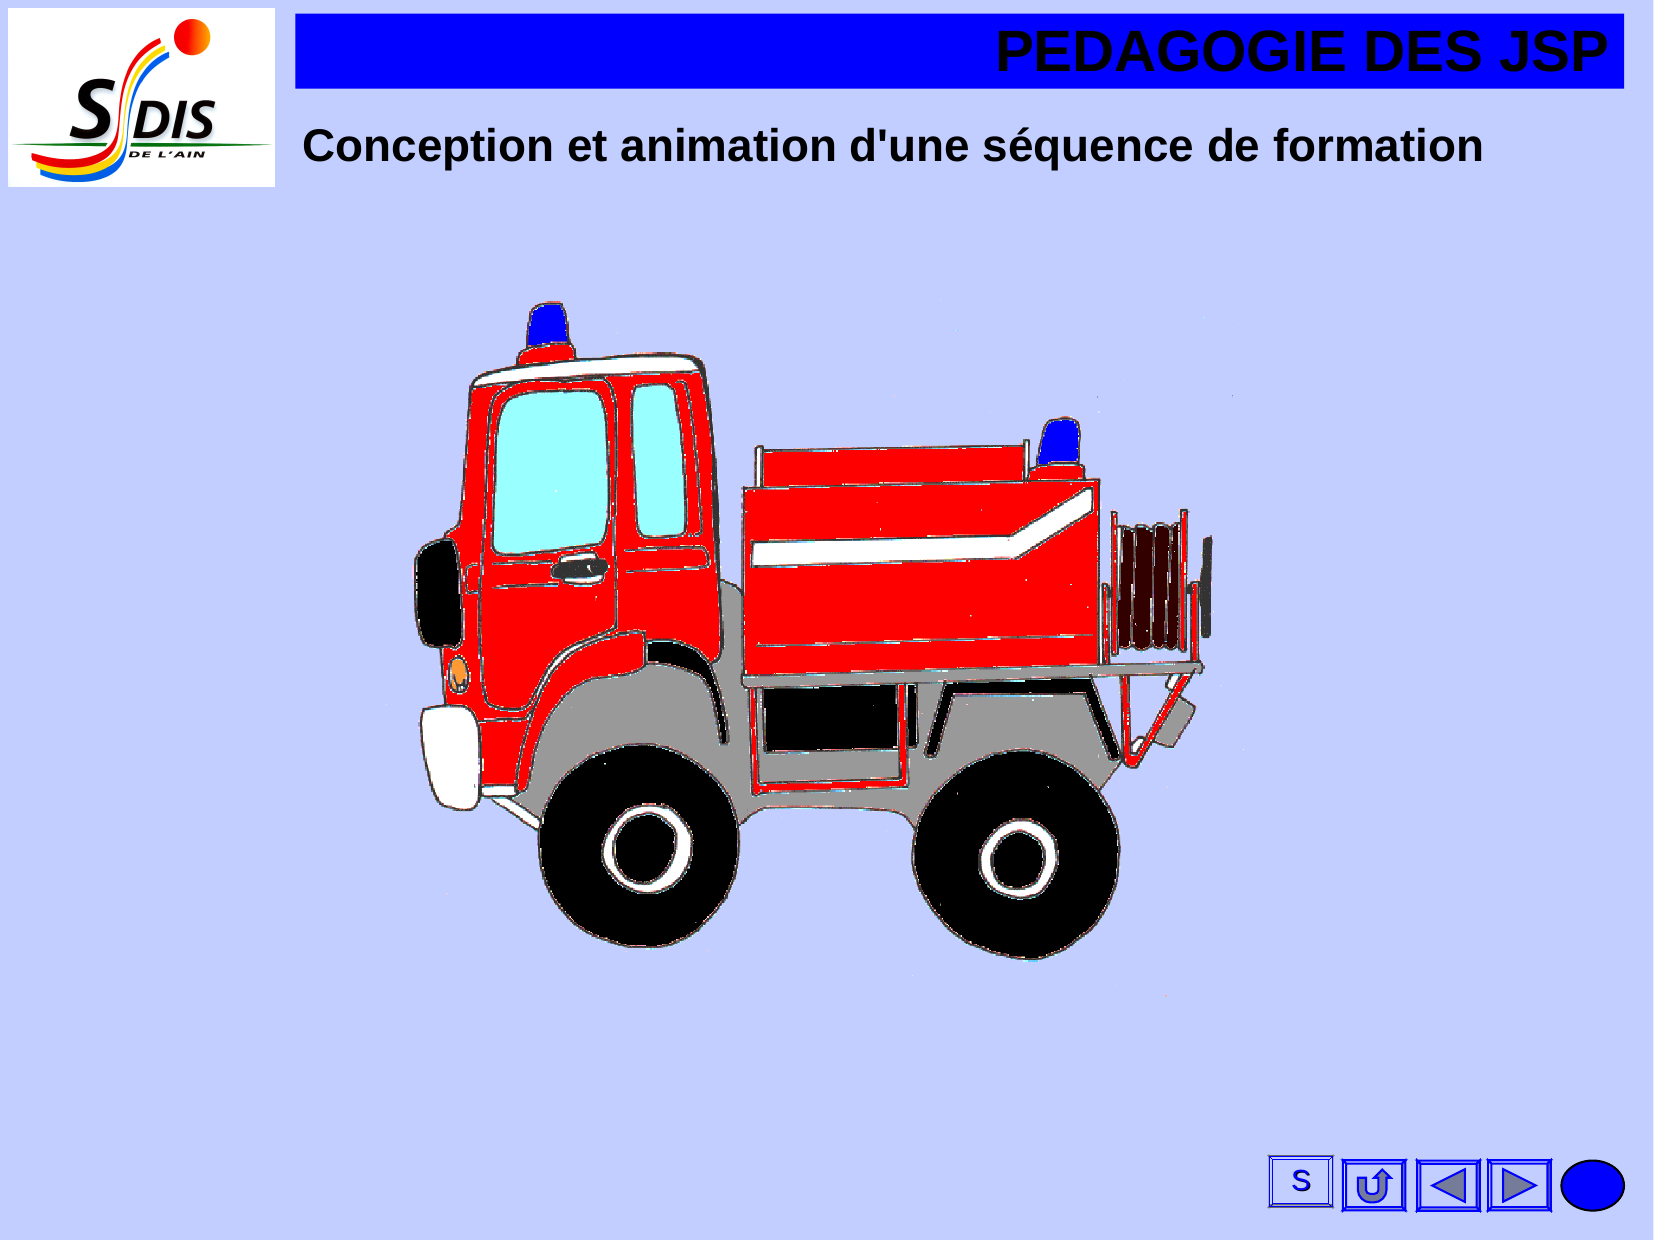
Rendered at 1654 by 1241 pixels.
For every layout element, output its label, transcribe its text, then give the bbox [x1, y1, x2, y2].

text_box PEDAGOGIE DES JSP [295, 13, 1625, 89]
text_box Conception et animation d'une séquence de formation [287, 112, 1501, 179]
picture [383, 285, 1244, 1004]
picture [8, 8, 275, 187]
text_box [1561, 1160, 1625, 1211]
